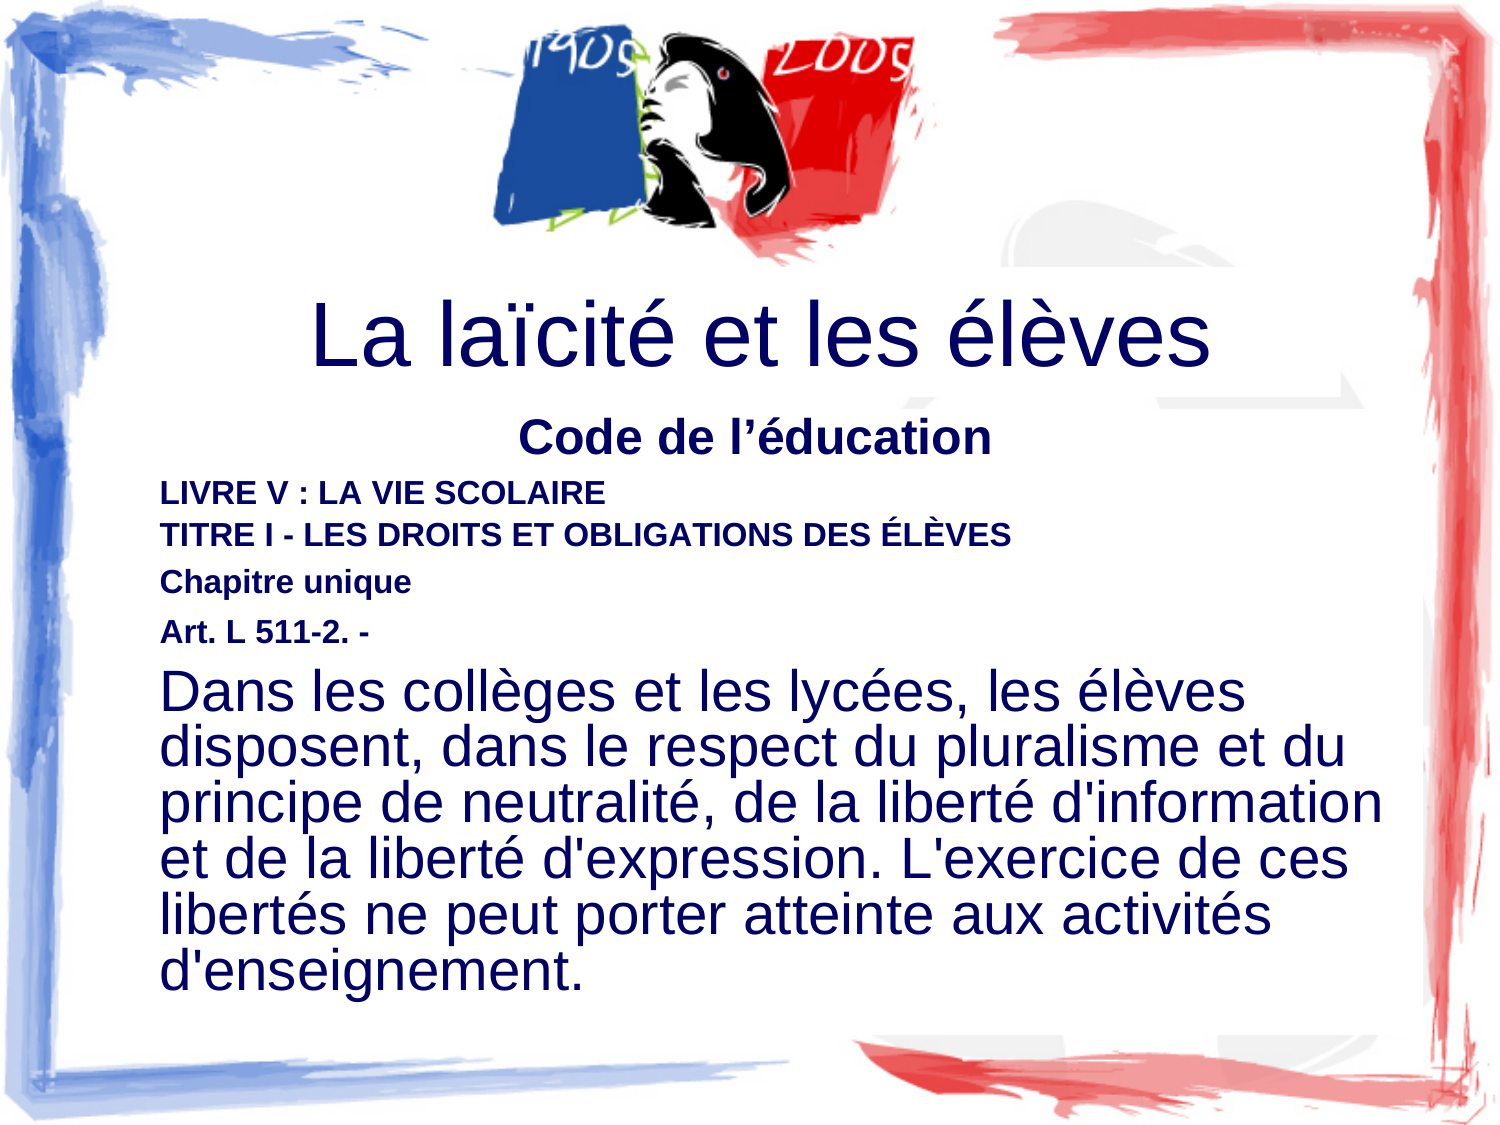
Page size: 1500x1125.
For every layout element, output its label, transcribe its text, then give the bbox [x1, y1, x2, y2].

title La laïcité et les élèves [183, 267, 1341, 398]
list Code de l’éducation LIVRE V : LA VIE SCOLAIRE TITRE I - LES DROITS ET OBLIGATIONS DES ÉLÈVES Chapitre unique Art. L 511-2. - Dans les collèges et les lycées, les élèves disposent, dans le respect du pluralisme et du principe de neutralité, de la liberté d'information et de la liberté d'expression. L'exercice de ces libertés ne peut porter atteinte aux activités d'enseignement. [88, 408, 1424, 1035]
picture [0, 0, 1500, 1125]
